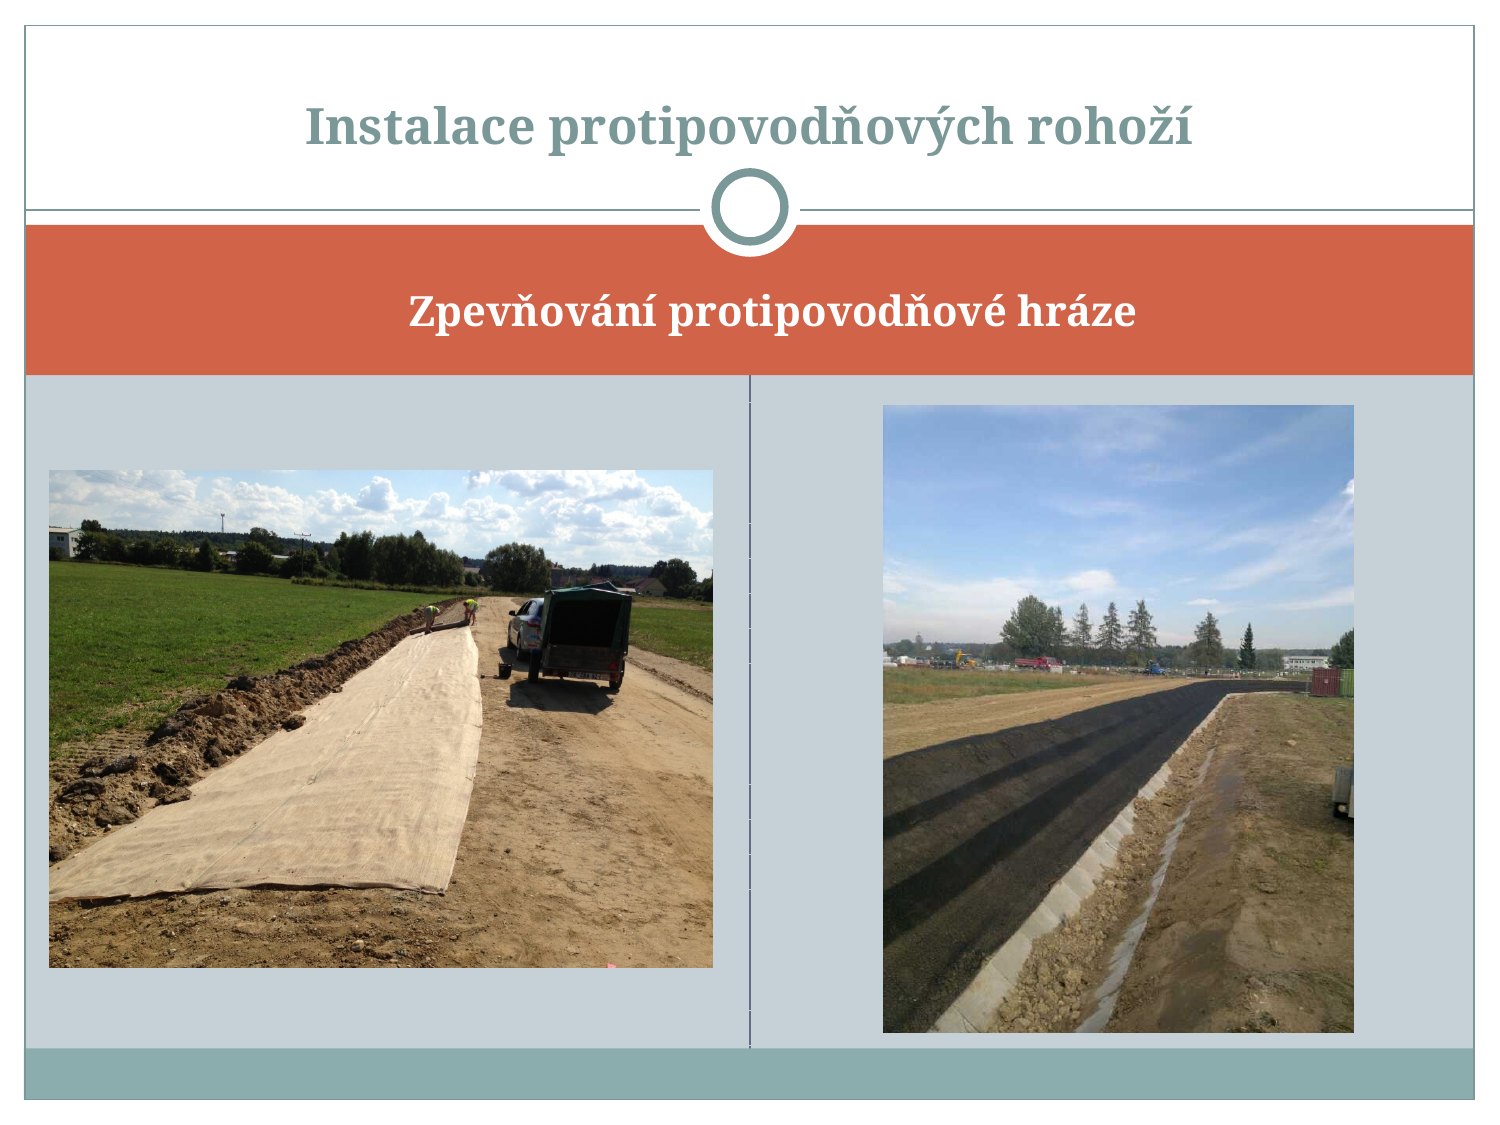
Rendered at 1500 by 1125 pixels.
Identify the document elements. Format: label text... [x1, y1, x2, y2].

title Instalace protipovodňových rohoží [49, 37, 1450, 162]
picture [883, 405, 1354, 1033]
list Zpevňování protipovodňové hráze [49, 249, 1412, 371]
picture [49, 470, 713, 968]
